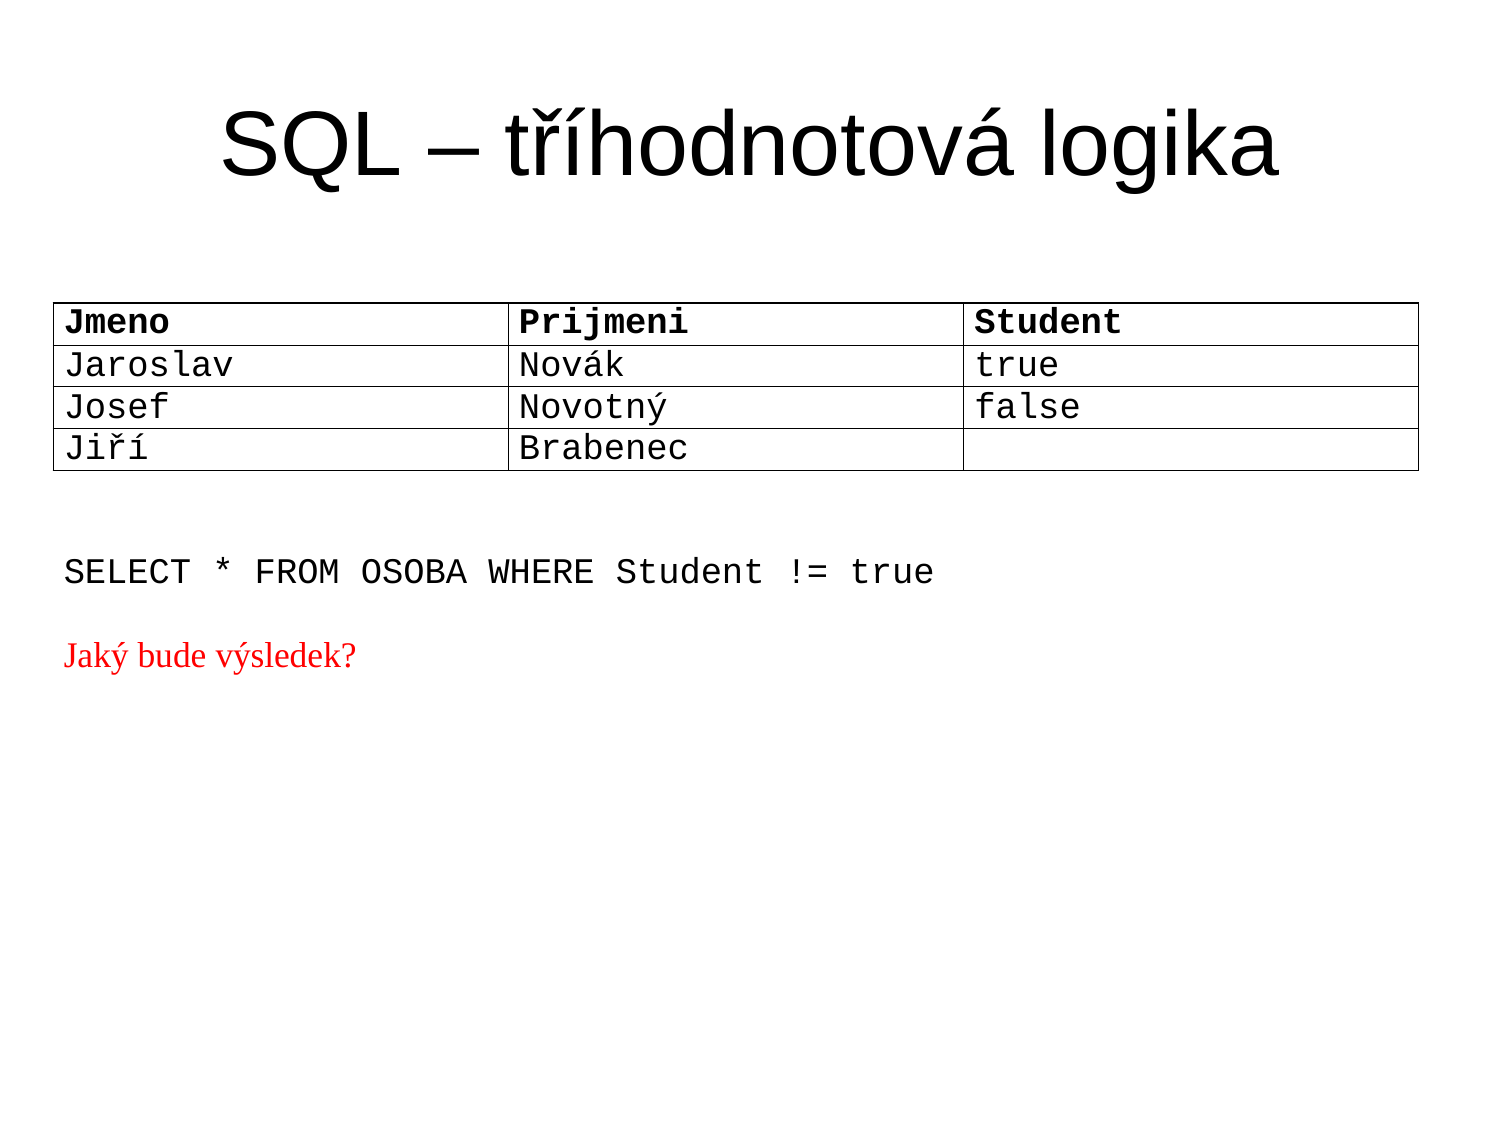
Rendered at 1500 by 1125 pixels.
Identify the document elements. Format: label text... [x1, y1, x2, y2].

title SQL – tříhodnotová logika [75, 45, 1425, 233]
chart [52, 302, 1425, 1073]
